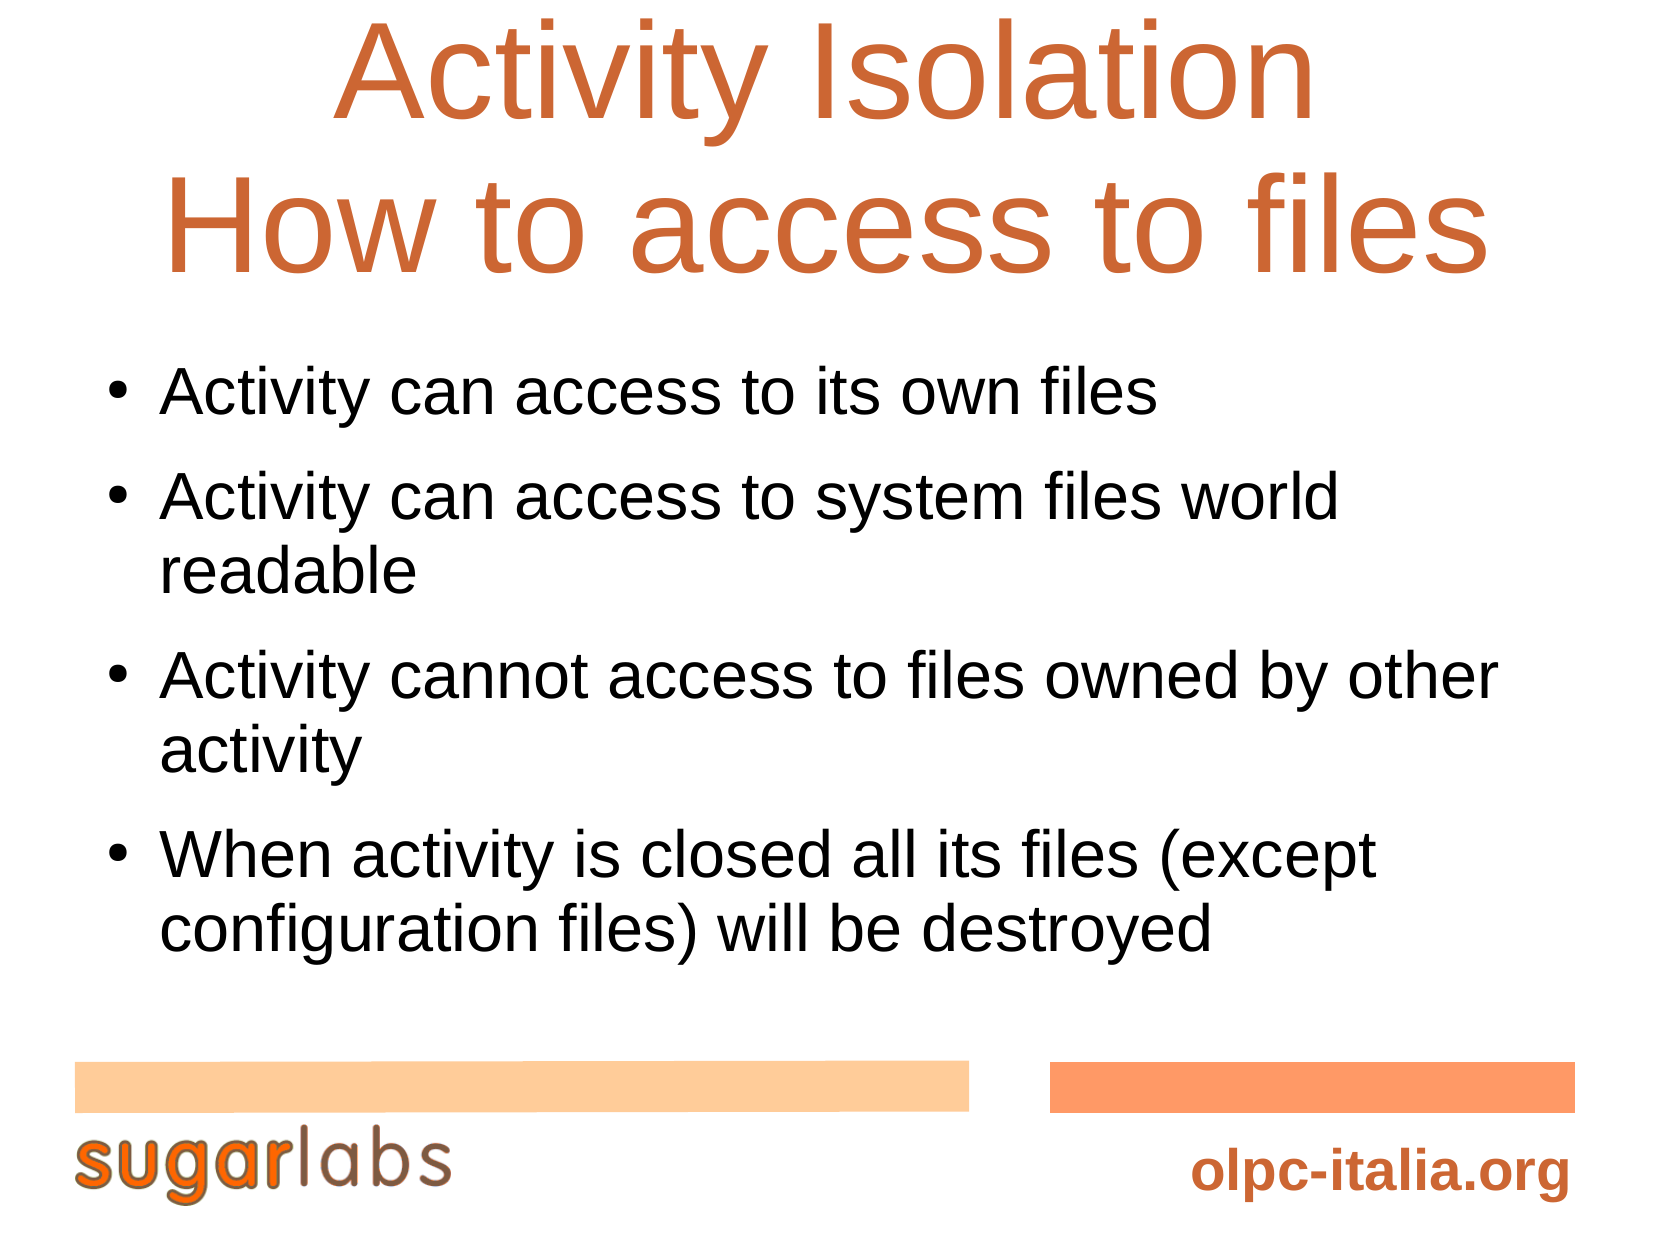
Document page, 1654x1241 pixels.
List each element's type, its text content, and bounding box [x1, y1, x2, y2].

title Activity Isolation How to access to files [59, 0, 1595, 302]
list Activity can access to its own files Activity can access to system files world readable Activity cannot access to files owned by other activity When activity is closed all its files (except configuration files) will be destroyed [88, 354, 1577, 1123]
picture [75, 1124, 451, 1206]
